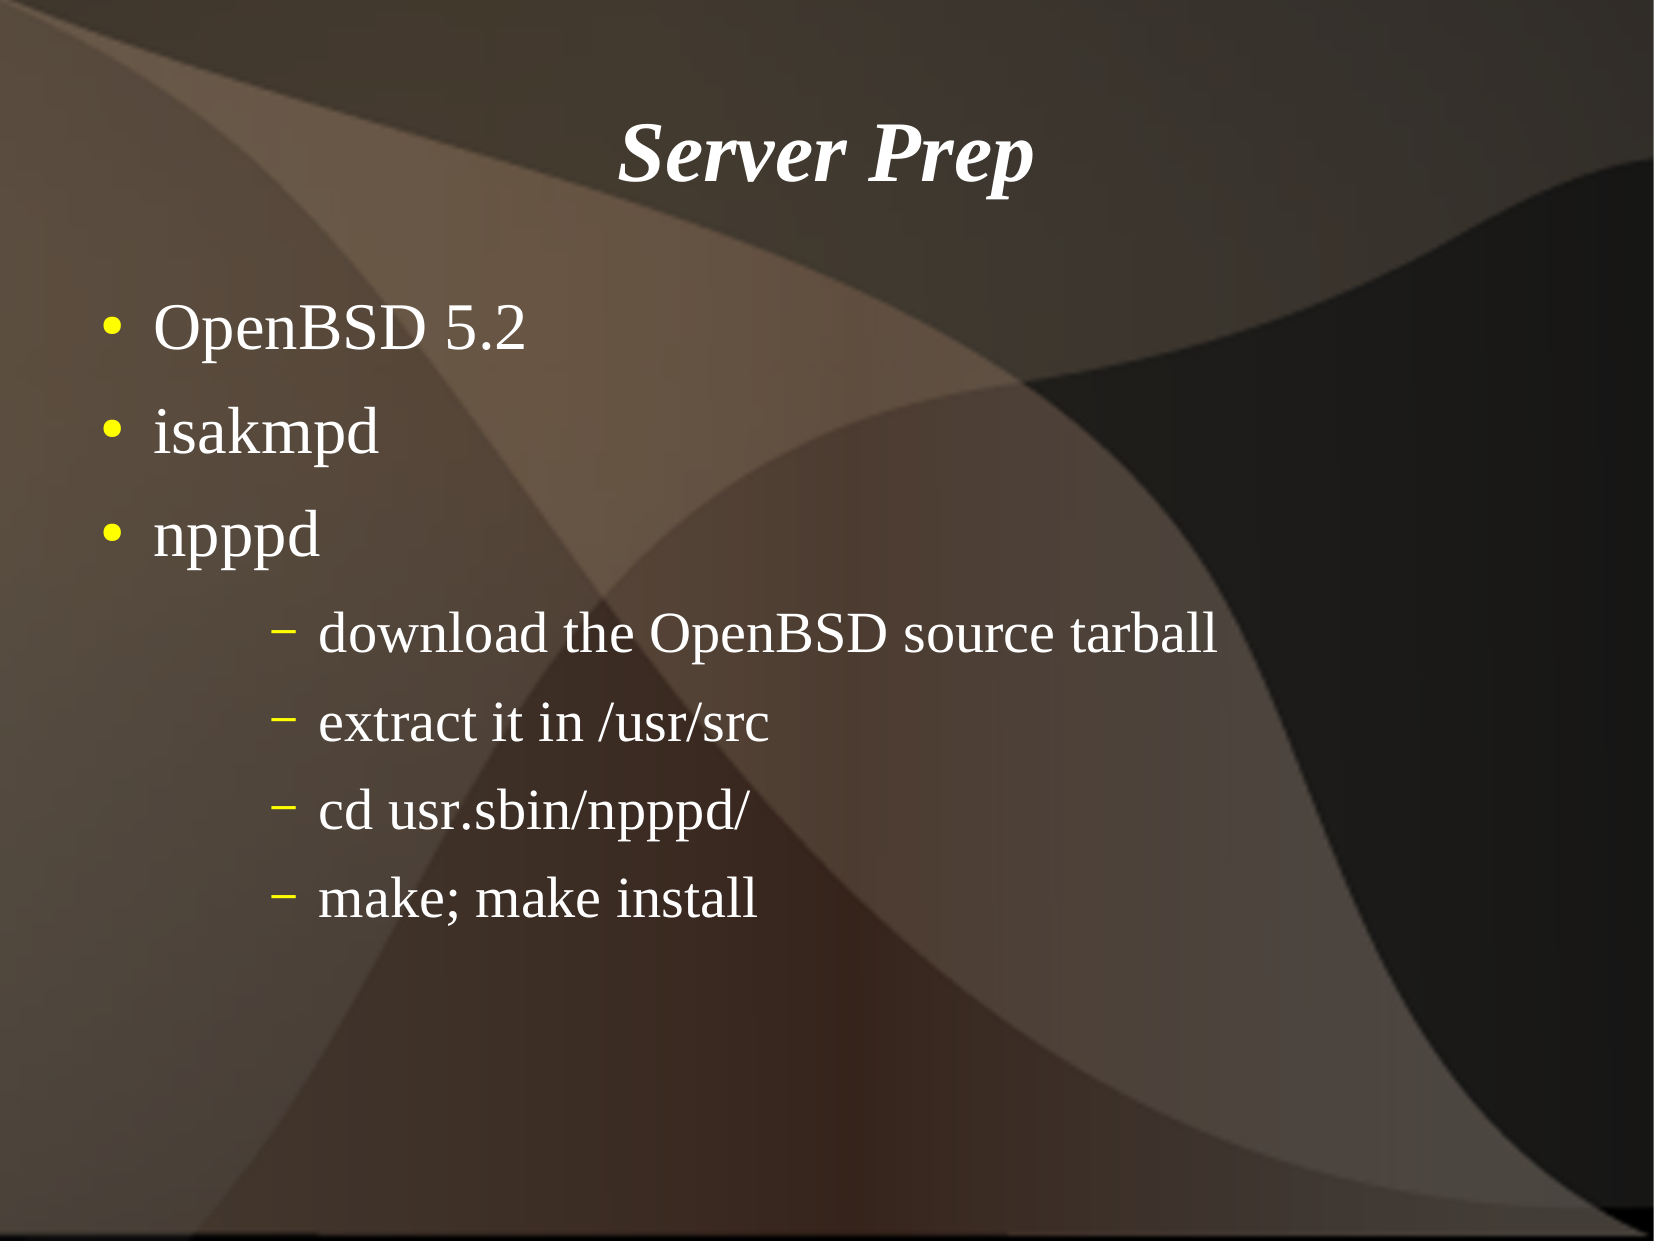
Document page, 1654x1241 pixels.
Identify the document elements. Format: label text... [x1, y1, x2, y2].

title Server Prep [82, 49, 1571, 257]
list OpenBSD 5.2 isakmpd npppd download the OpenBSD source tarball extract it in /usr/src cd usr.sbin/npppd/ make; make install [82, 290, 1571, 1010]
picture [0, 0, 1654, 1241]
